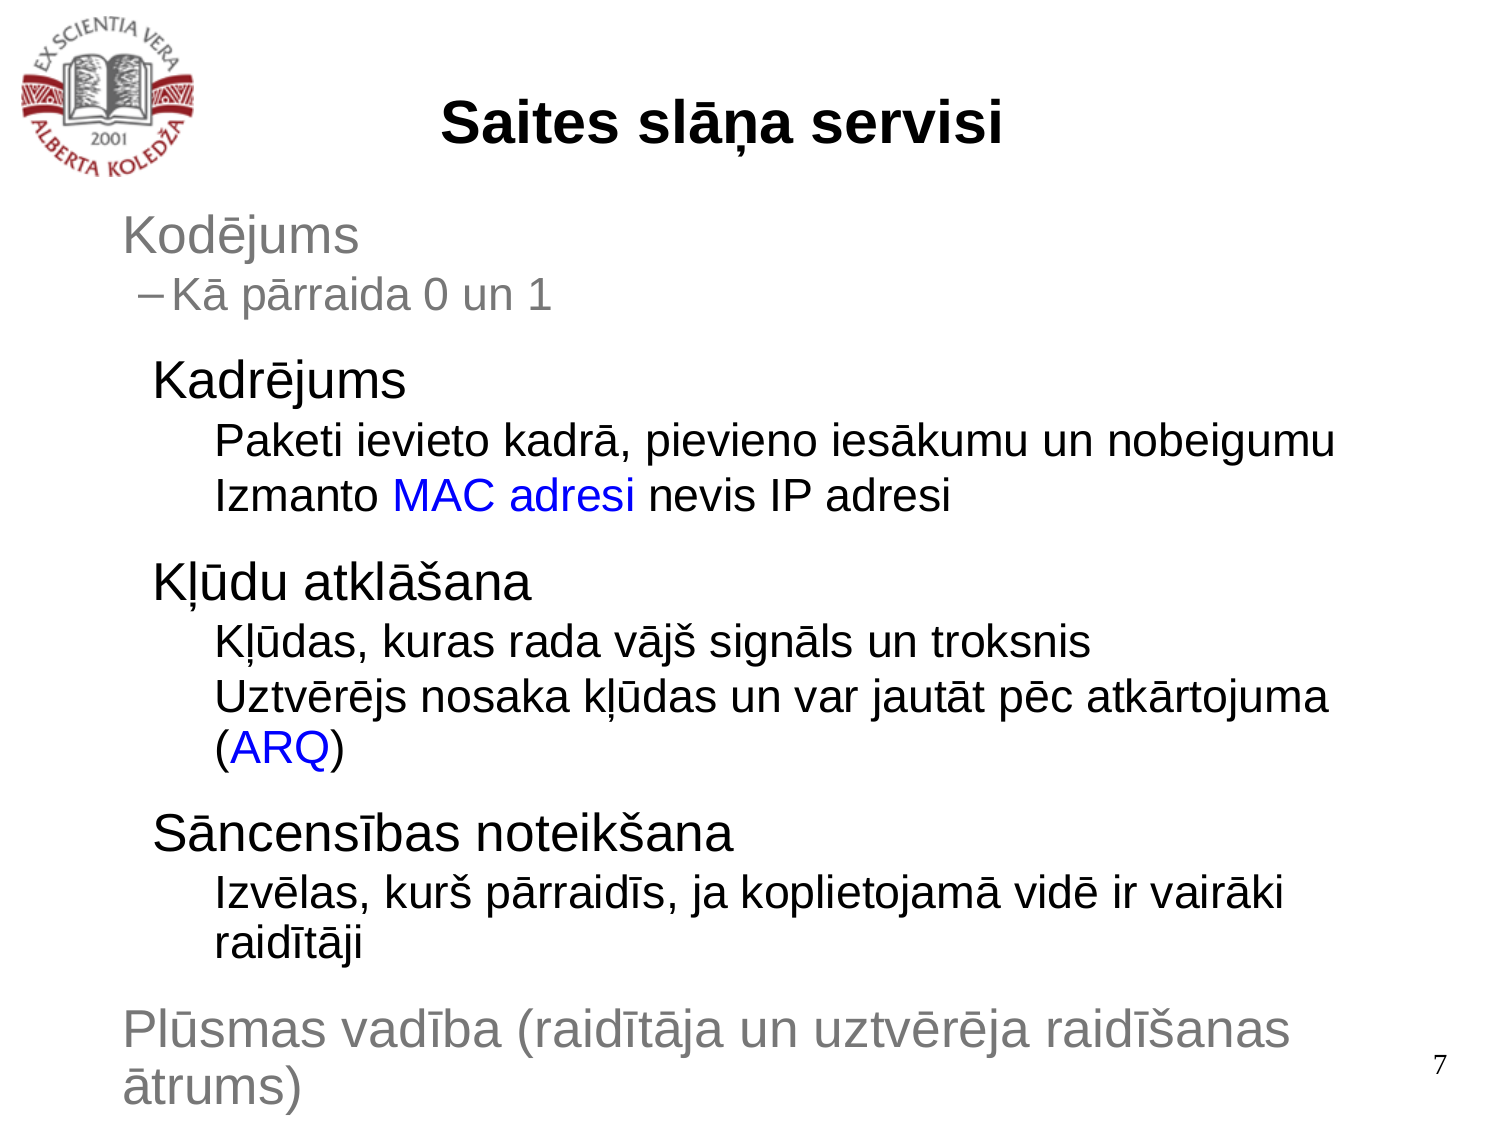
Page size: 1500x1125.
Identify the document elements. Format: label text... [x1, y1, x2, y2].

picture [21, 16, 194, 177]
list Kodējums Kā pārraida 0 un 1 Kadrējums Paketi ievieto kadrā, pievieno iesākumu un nobeigumu Izmanto MAC adresi nevis IP adresi Kļūdu atklāšana Kļūdas, kuras rada vājš signāls un troksnis Uztvērējs nosaka kļūdas un var jautāt pēc atkārtojuma (ARQ) Sāncensības noteikšana Izvēlas, kurš pārraidīs, ja koplietojamā vidē ir vairāki raidītāji Plūsmas vadība (raidītāja un uztvērēja raidīšanas ātrums) [74, 199, 1463, 1125]
title Saites slāņa servisi [50, 62, 1374, 175]
